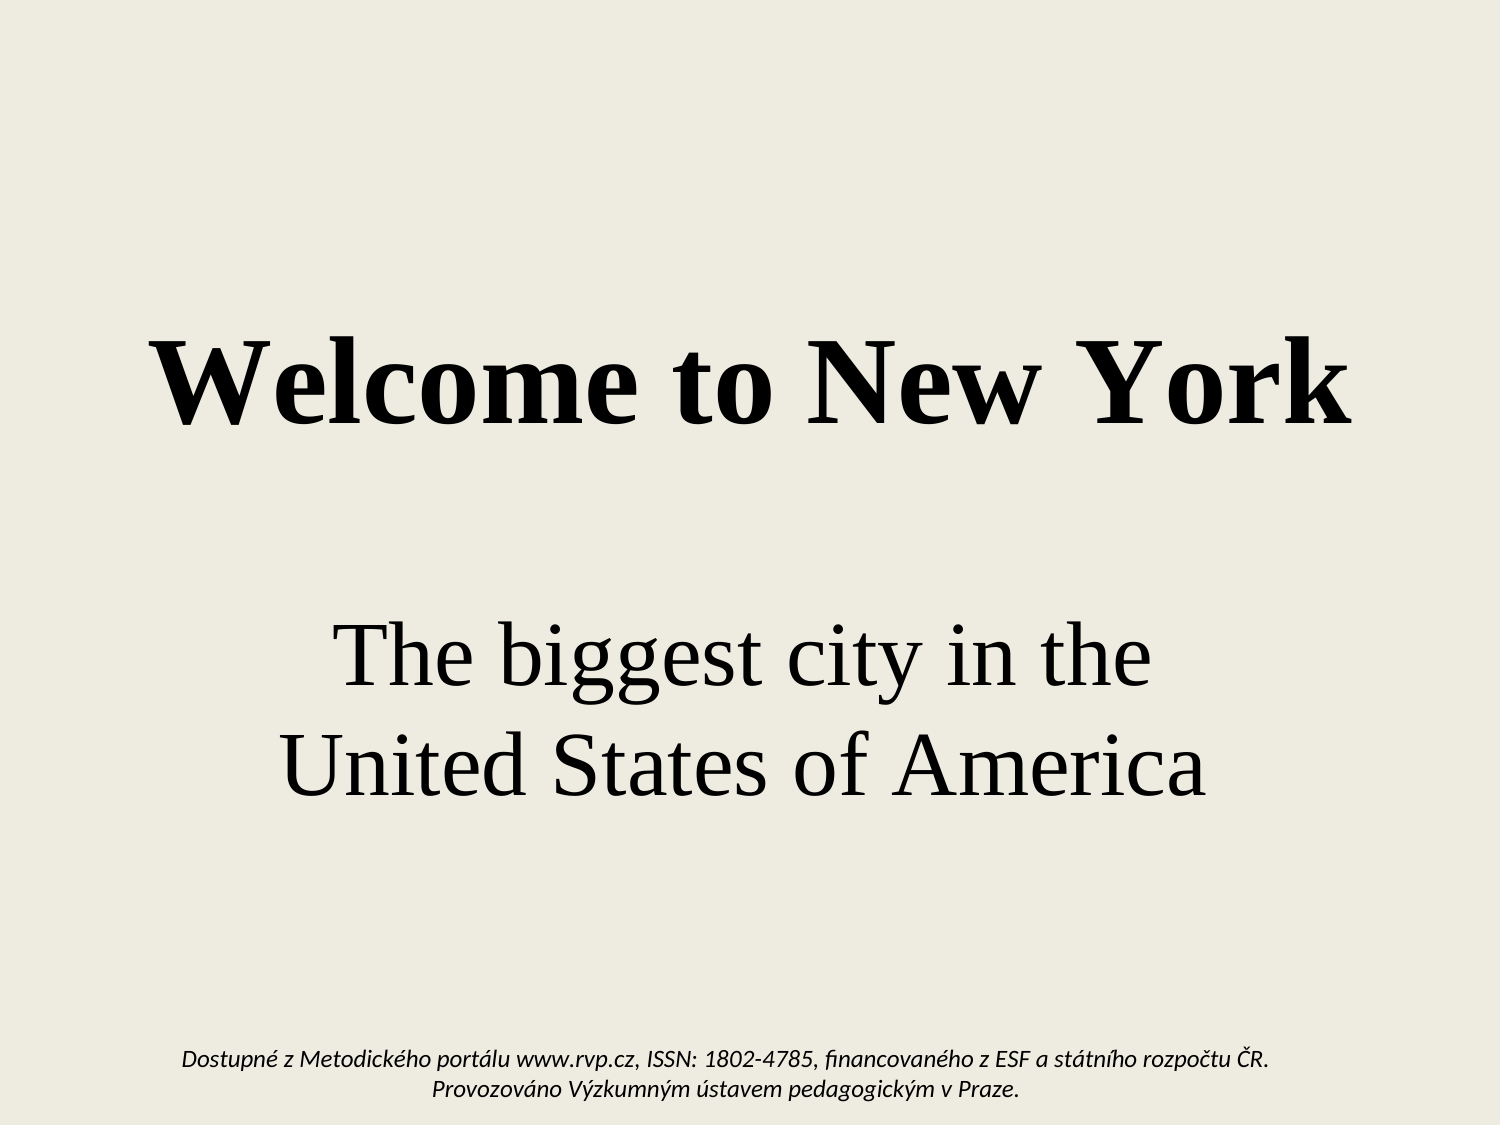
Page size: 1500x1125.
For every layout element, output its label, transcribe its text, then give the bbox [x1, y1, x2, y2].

text_box Dostupné z Metodického portálu www.rvp.cz, ISSN: 1802-4785, financovaného z ESF a státního rozpočtu ČR. Provozováno Výzkumným ústavem pedagogickým v Praze. [105, 1042, 1348, 1103]
text_box The biggest city in the United States of America [218, 586, 1269, 835]
title Welcome to New York [112, 255, 1388, 492]
